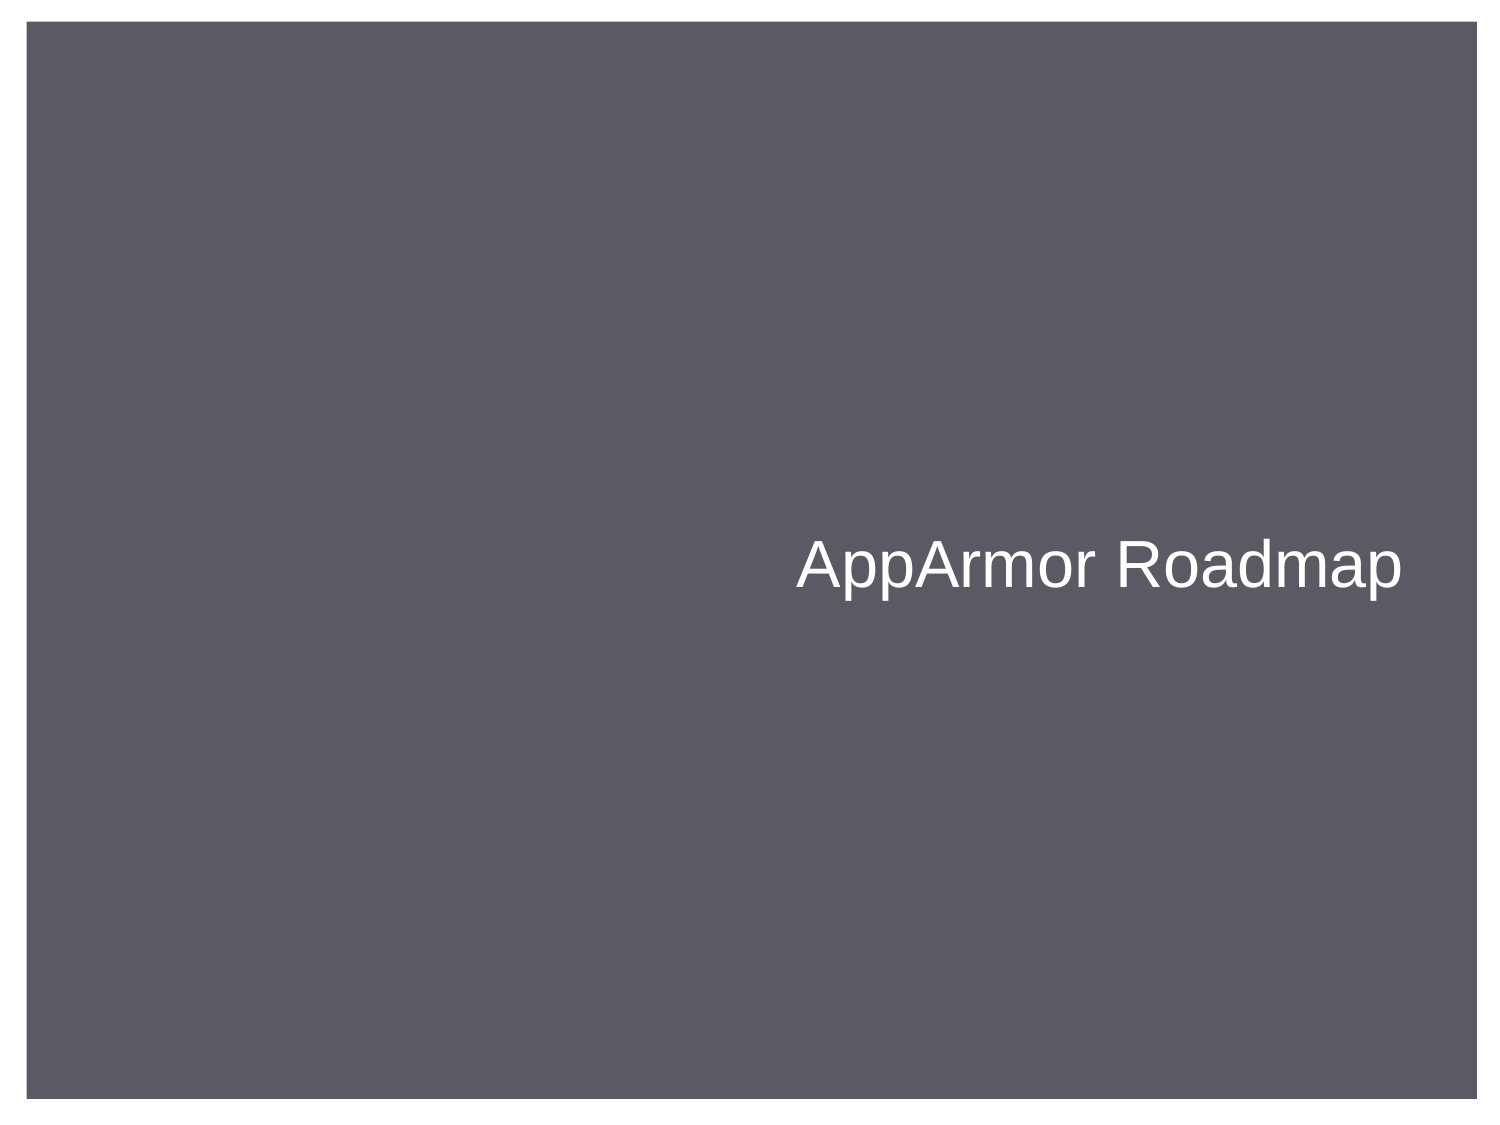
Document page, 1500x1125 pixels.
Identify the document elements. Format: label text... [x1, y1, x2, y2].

title AppArmor Roadmap [54, 468, 1405, 656]
